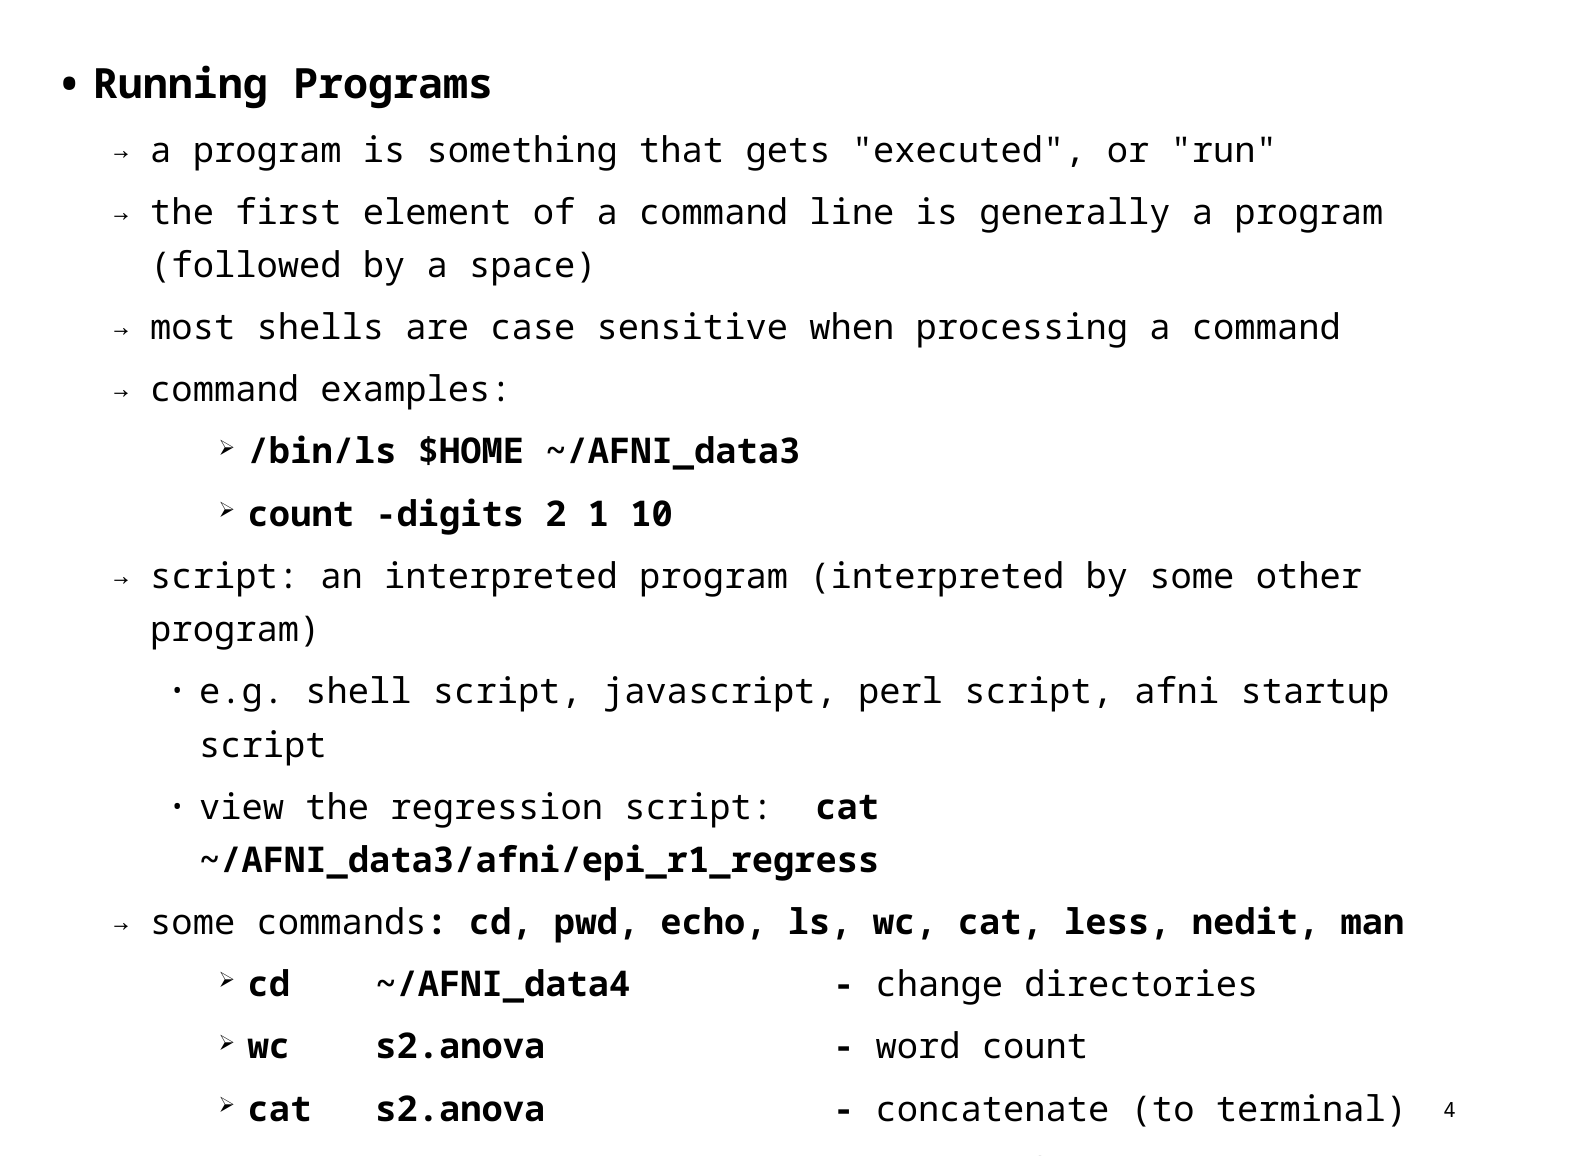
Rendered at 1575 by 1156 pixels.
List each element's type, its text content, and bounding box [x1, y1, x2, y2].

list Running Programs a program is something that gets "executed", or "run" the first element of a command line is generally a program (followed by a space) most shells are case sensitive when processing a command command examples: /bin/ls $HOME ~/AFNI_data3 count -digits 2 1 10 script: an interpreted program (interpreted by some other program) e.g. shell script, javascript, perl script, afni startup script view the regression script: cat ~/AFNI_data3/afni/epi_r1_regress some commands: cd, pwd, echo, ls, wc, cat, less, nedit, man cd ~/AFNI_data4 - change directories wc s2.anova - word count cat s2.anova - concatenate (to terminal) less s2.anova - a text file perusal program nedit s2.anova - a graphical text editor man wc - an online manual (runs in less mode) basic keystrokes for less (and man): Enter, Space, b, g, G, h, q [37, 40, 1538, 1114]
